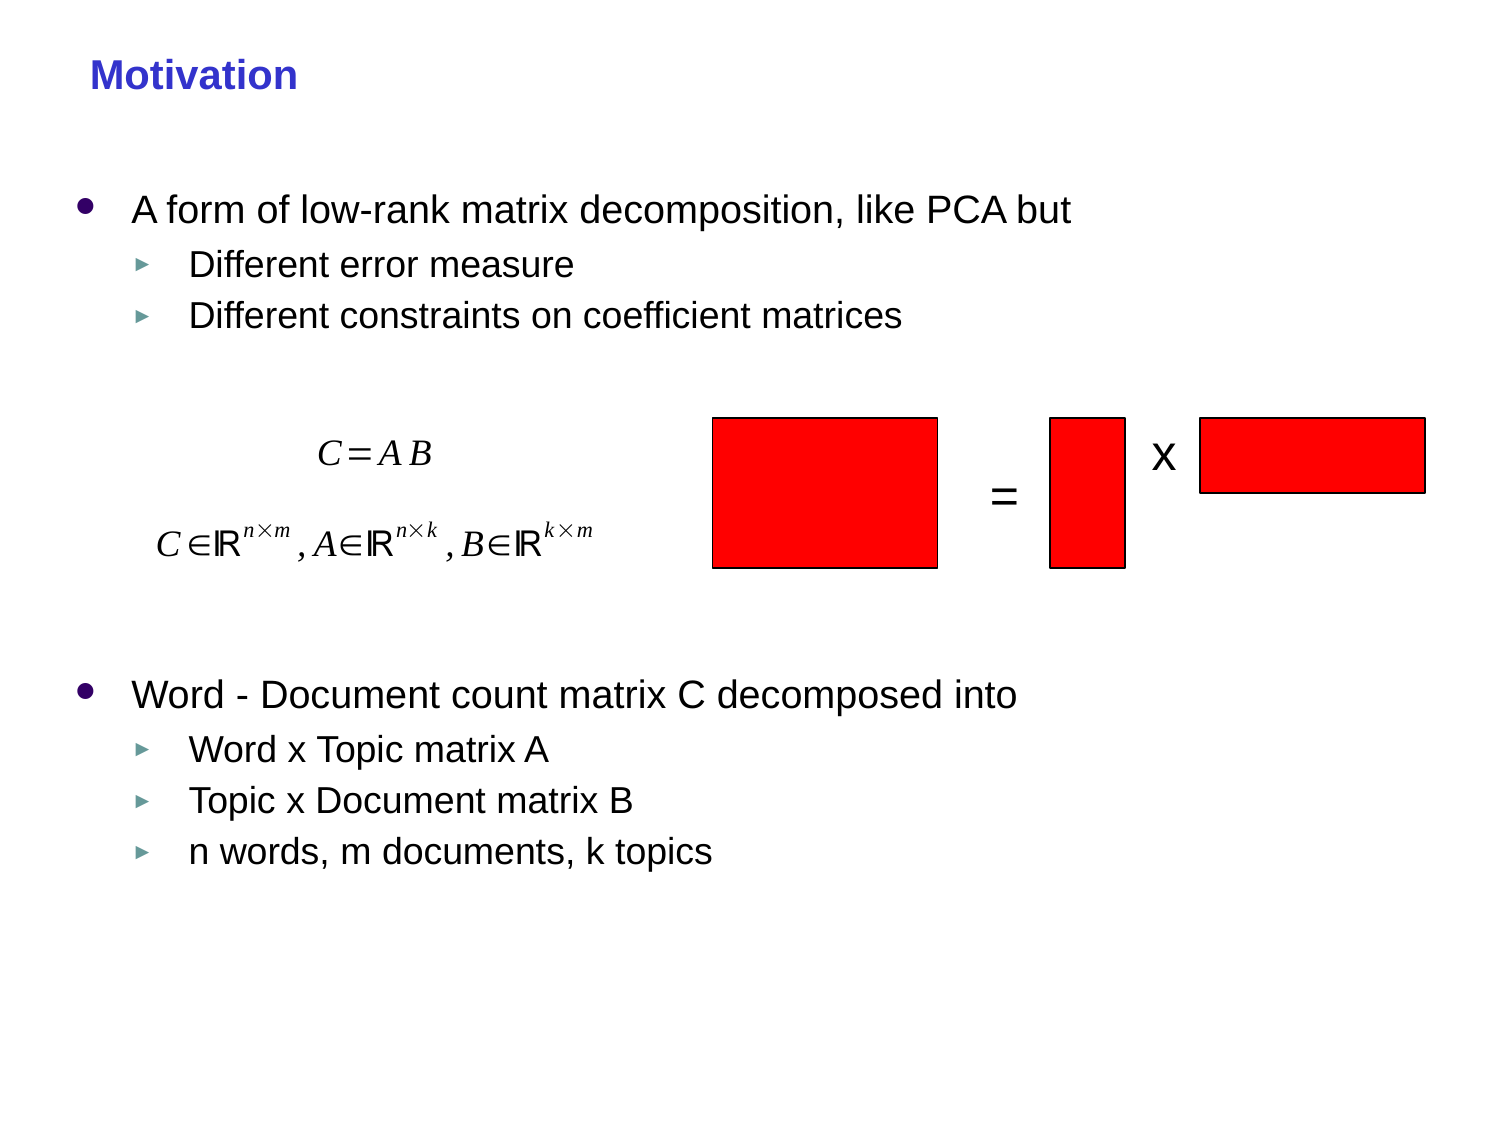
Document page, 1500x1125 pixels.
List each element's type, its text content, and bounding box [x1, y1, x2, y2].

text_box x [1136, 412, 1212, 488]
text_box [712, 418, 938, 569]
text_box [1050, 418, 1126, 569]
title Motivation [75, 37, 1426, 113]
text_box = [975, 455, 1051, 531]
chart [150, 432, 599, 569]
list A form of low-rank matrix decomposition, like PCA but Different error measure Different constraints on coefficient matrices Word - Document count matrix C decomposed into Word x Topic matrix A Topic x Document matrix B n words, m documents, k topics [75, 187, 1425, 1088]
text_box [1200, 418, 1426, 494]
